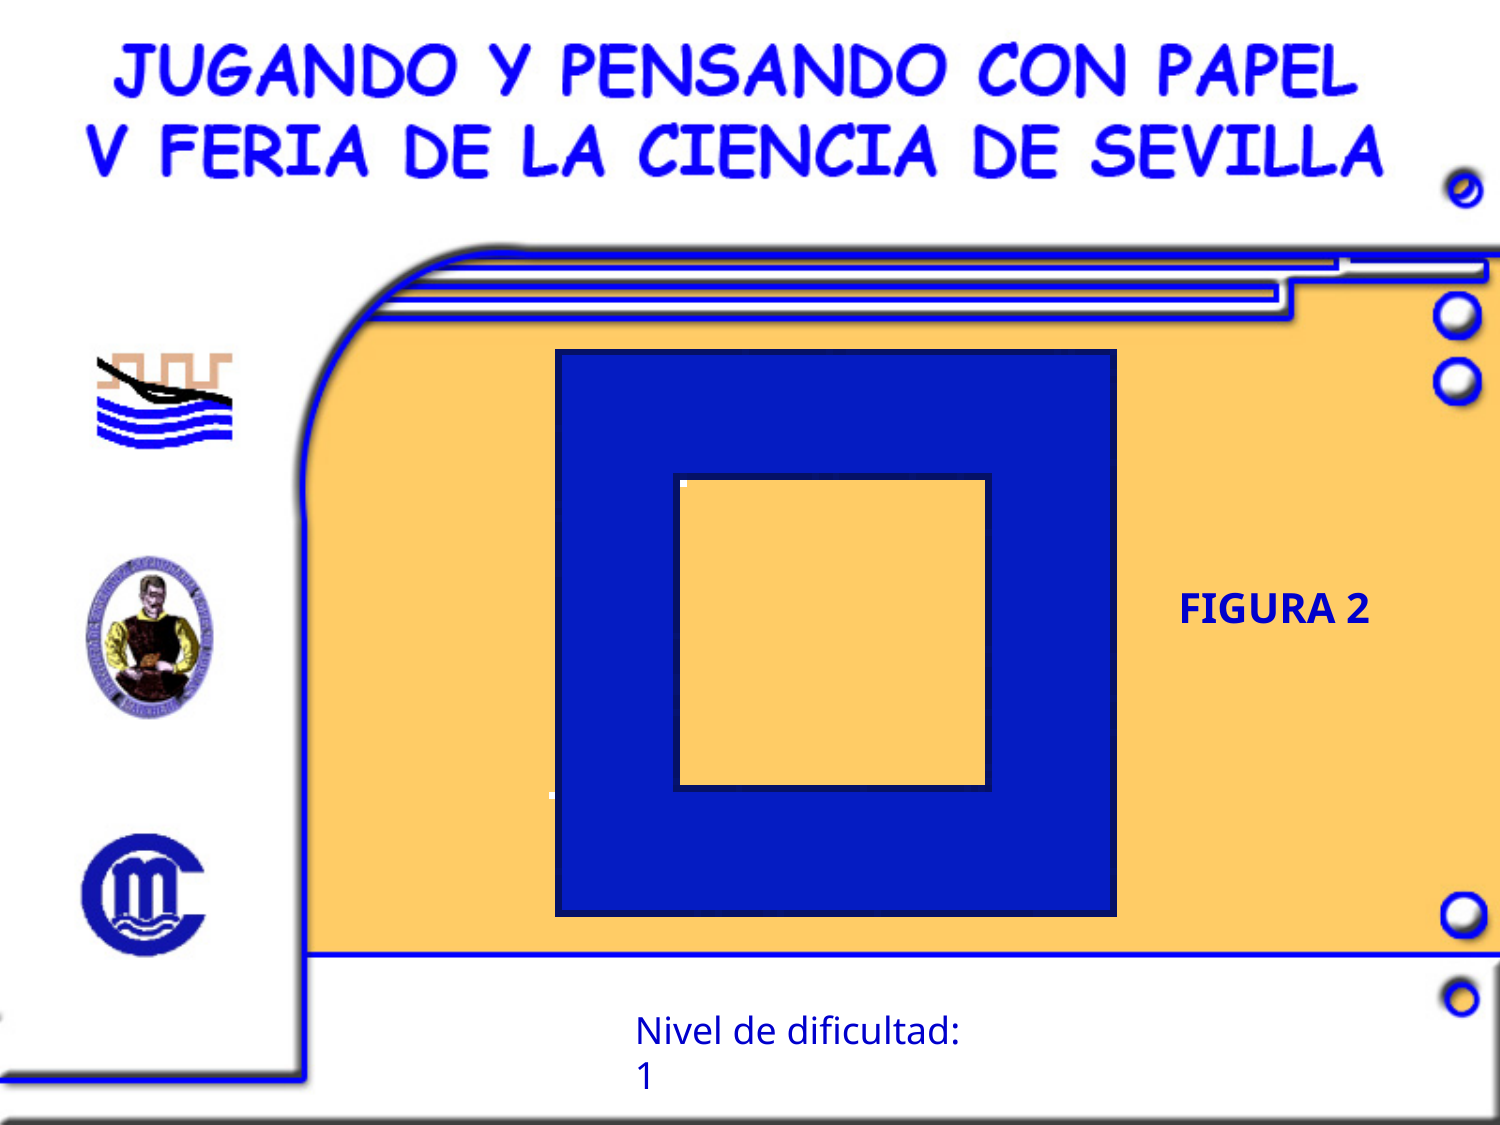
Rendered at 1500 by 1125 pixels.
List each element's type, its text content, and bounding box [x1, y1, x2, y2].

picture [0, 0, 1500, 1125]
text_box Nivel de dificultad: 1 [620, 999, 987, 1105]
text_box FIGURA 2 [1163, 574, 1400, 640]
